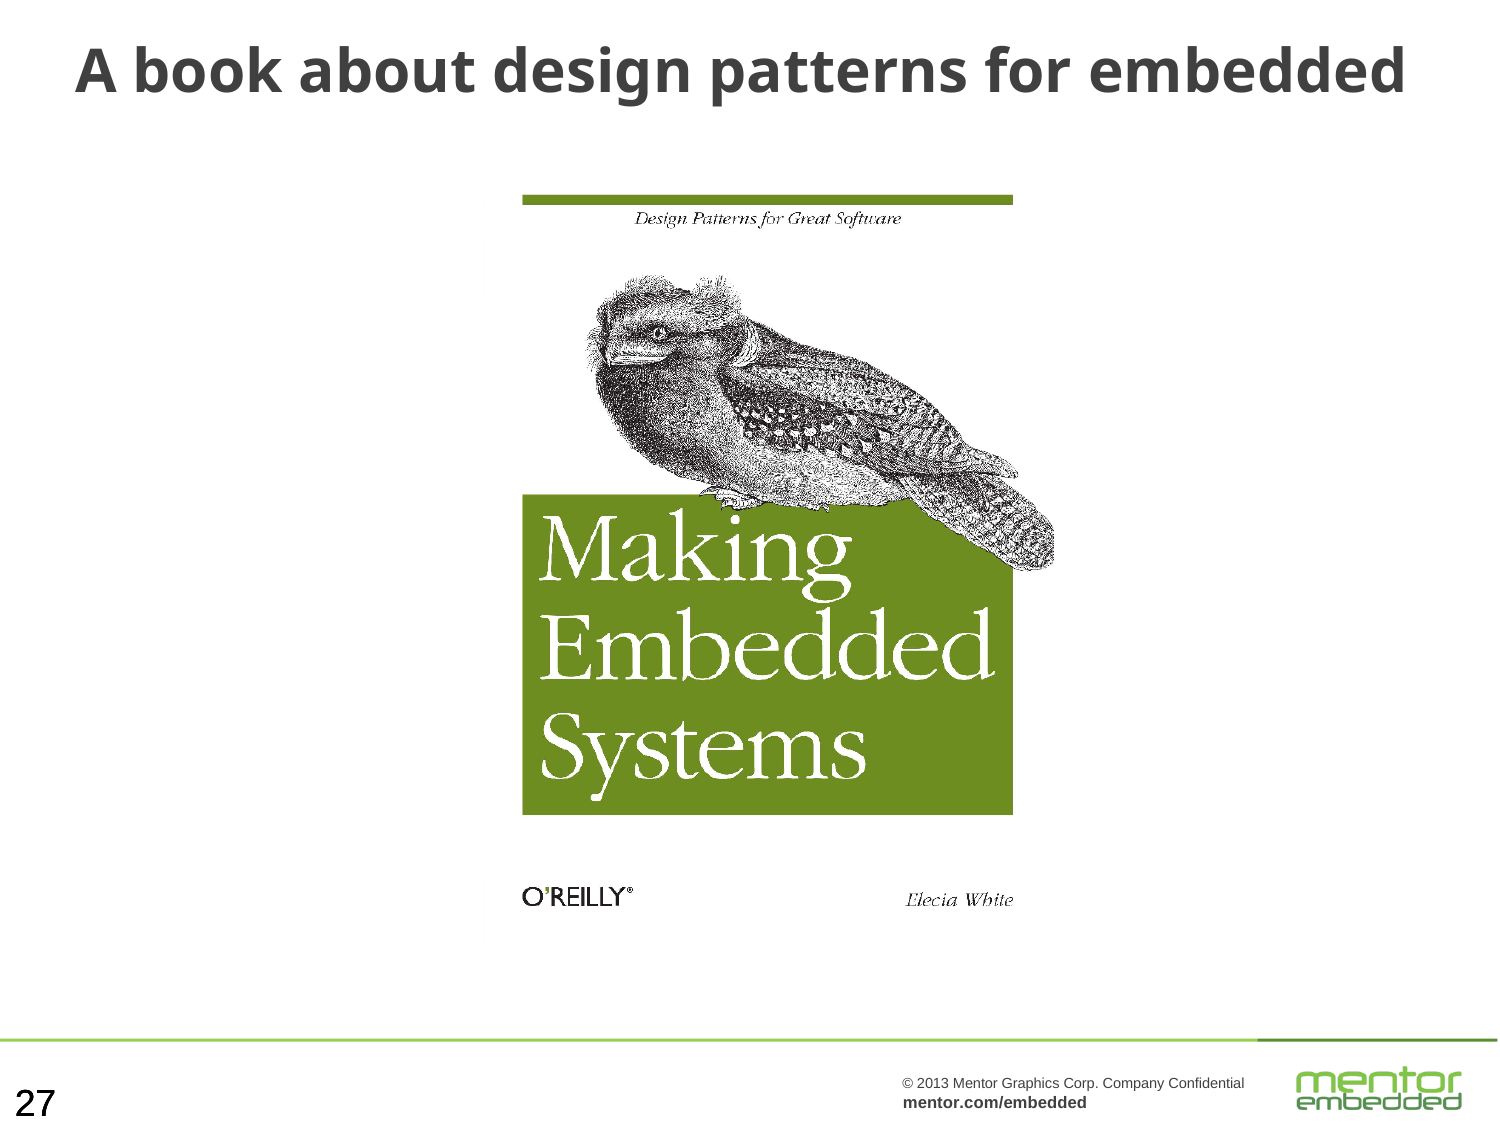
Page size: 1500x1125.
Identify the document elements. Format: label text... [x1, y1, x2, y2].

title A book about design patterns for embedded [0, 0, 1500, 113]
picture [1292, 1062, 1464, 1114]
picture [420, 119, 1115, 1021]
